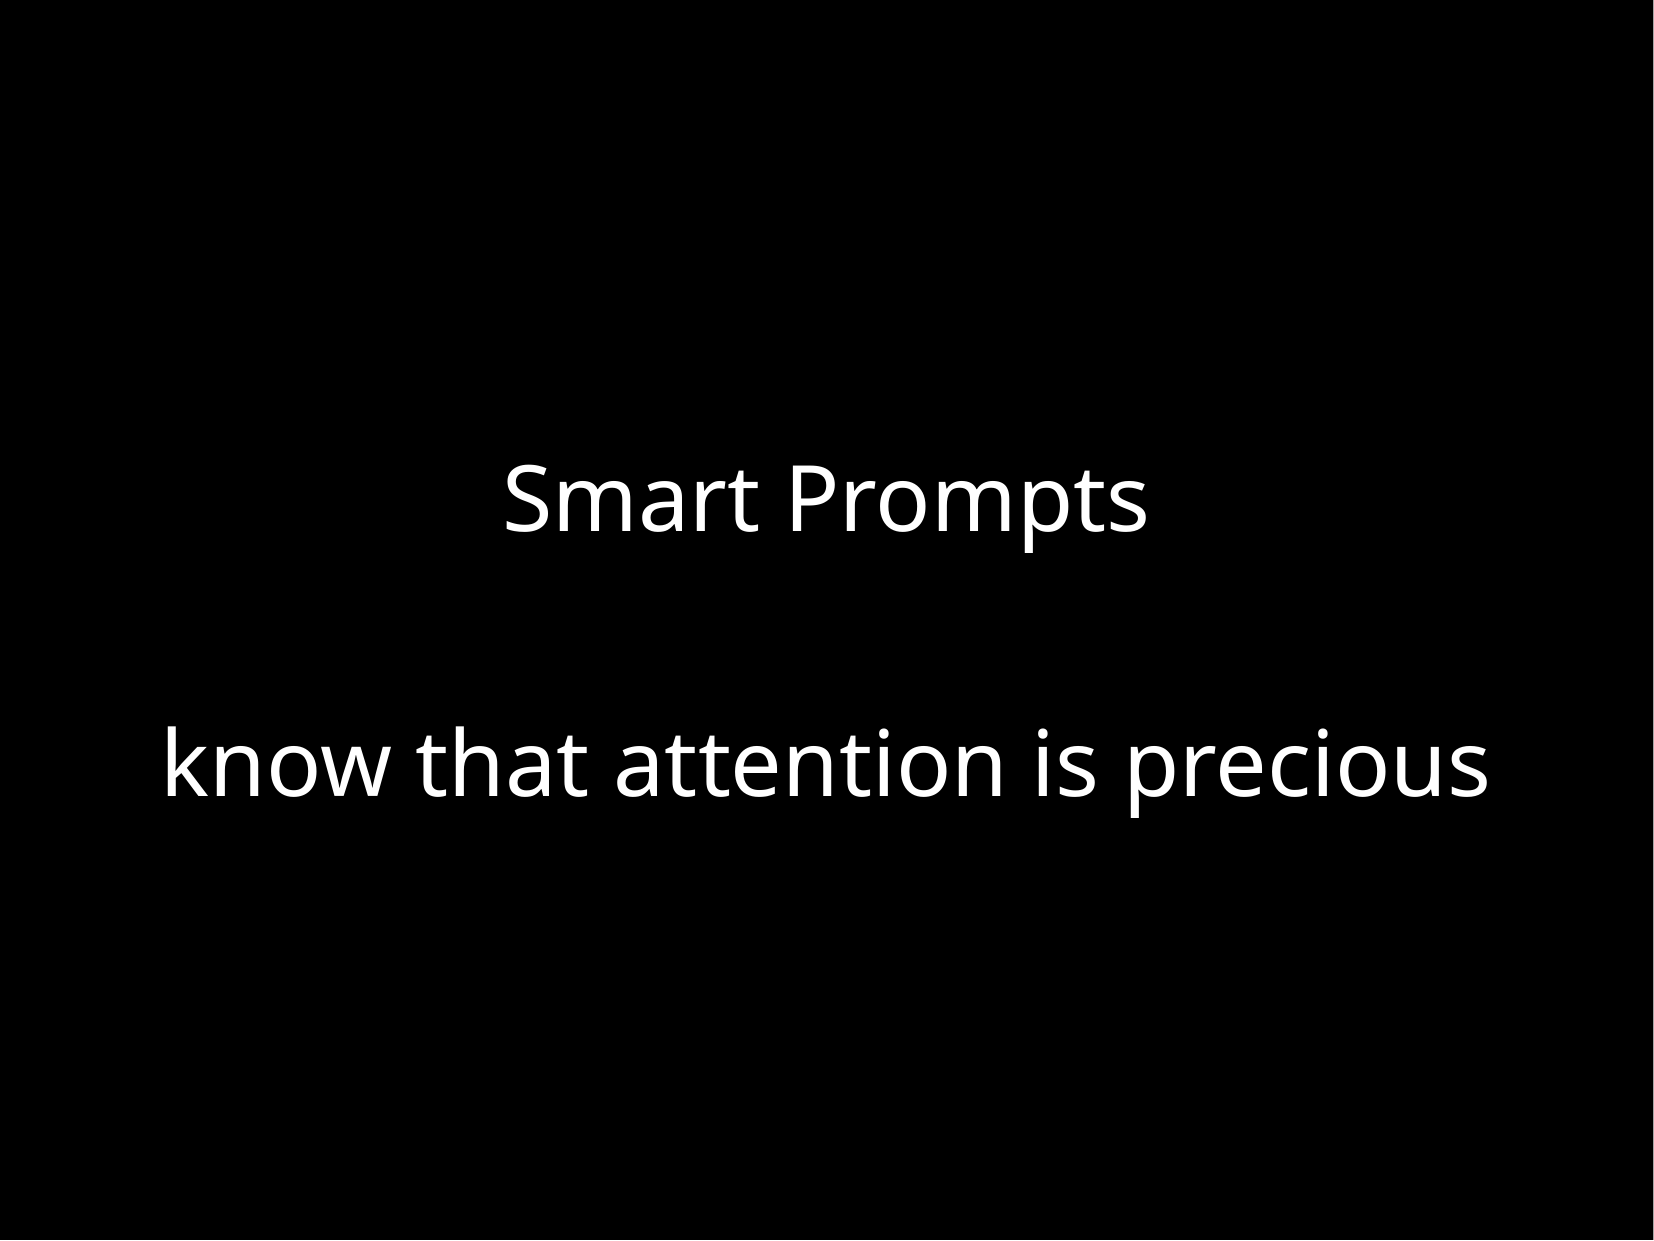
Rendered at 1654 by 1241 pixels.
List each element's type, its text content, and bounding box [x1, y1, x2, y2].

title know that attention is precious [82, 665, 1571, 858]
title Smart Prompts [82, 399, 1571, 592]
